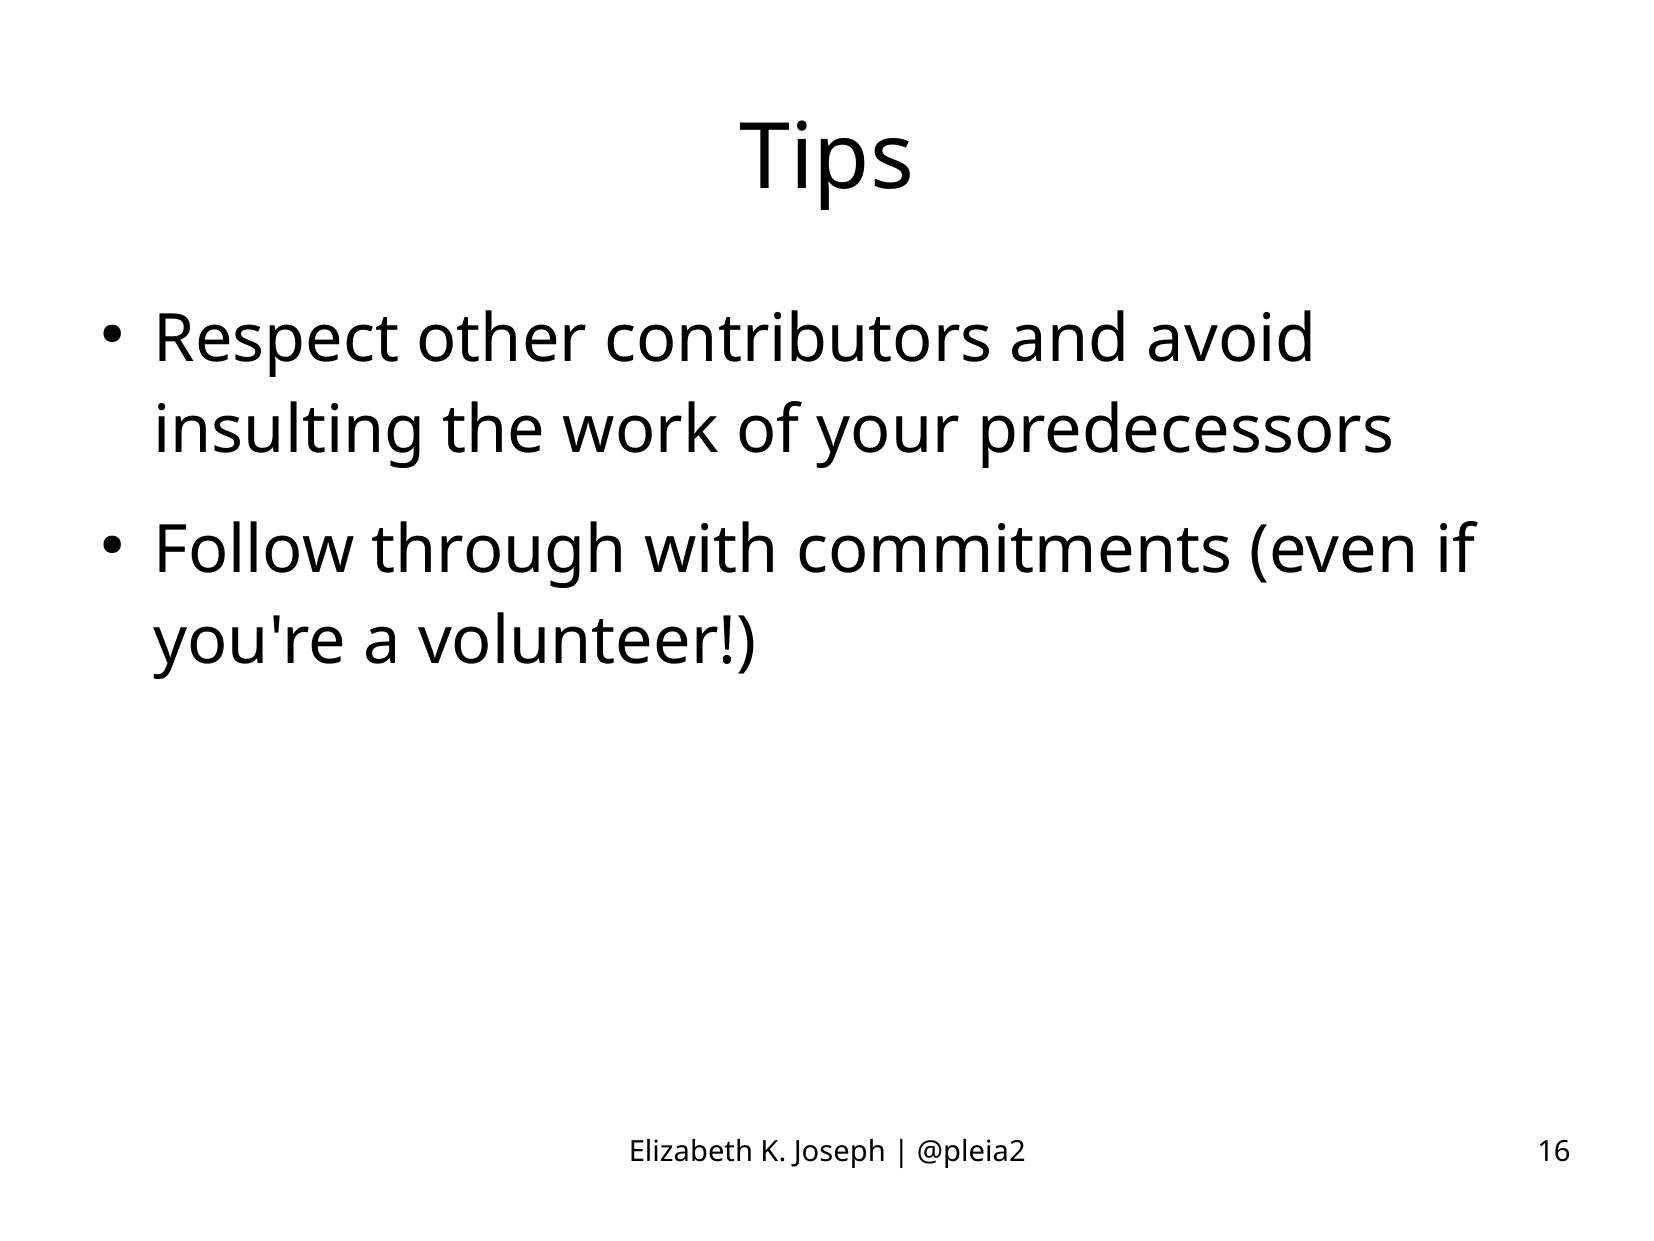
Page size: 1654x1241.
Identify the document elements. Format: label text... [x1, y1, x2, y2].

list Respect other contributors and avoid insulting the work of your predecessors Follow through with commitments (even if you're a volunteer!) [82, 290, 1571, 1010]
title Tips [82, 49, 1571, 257]
